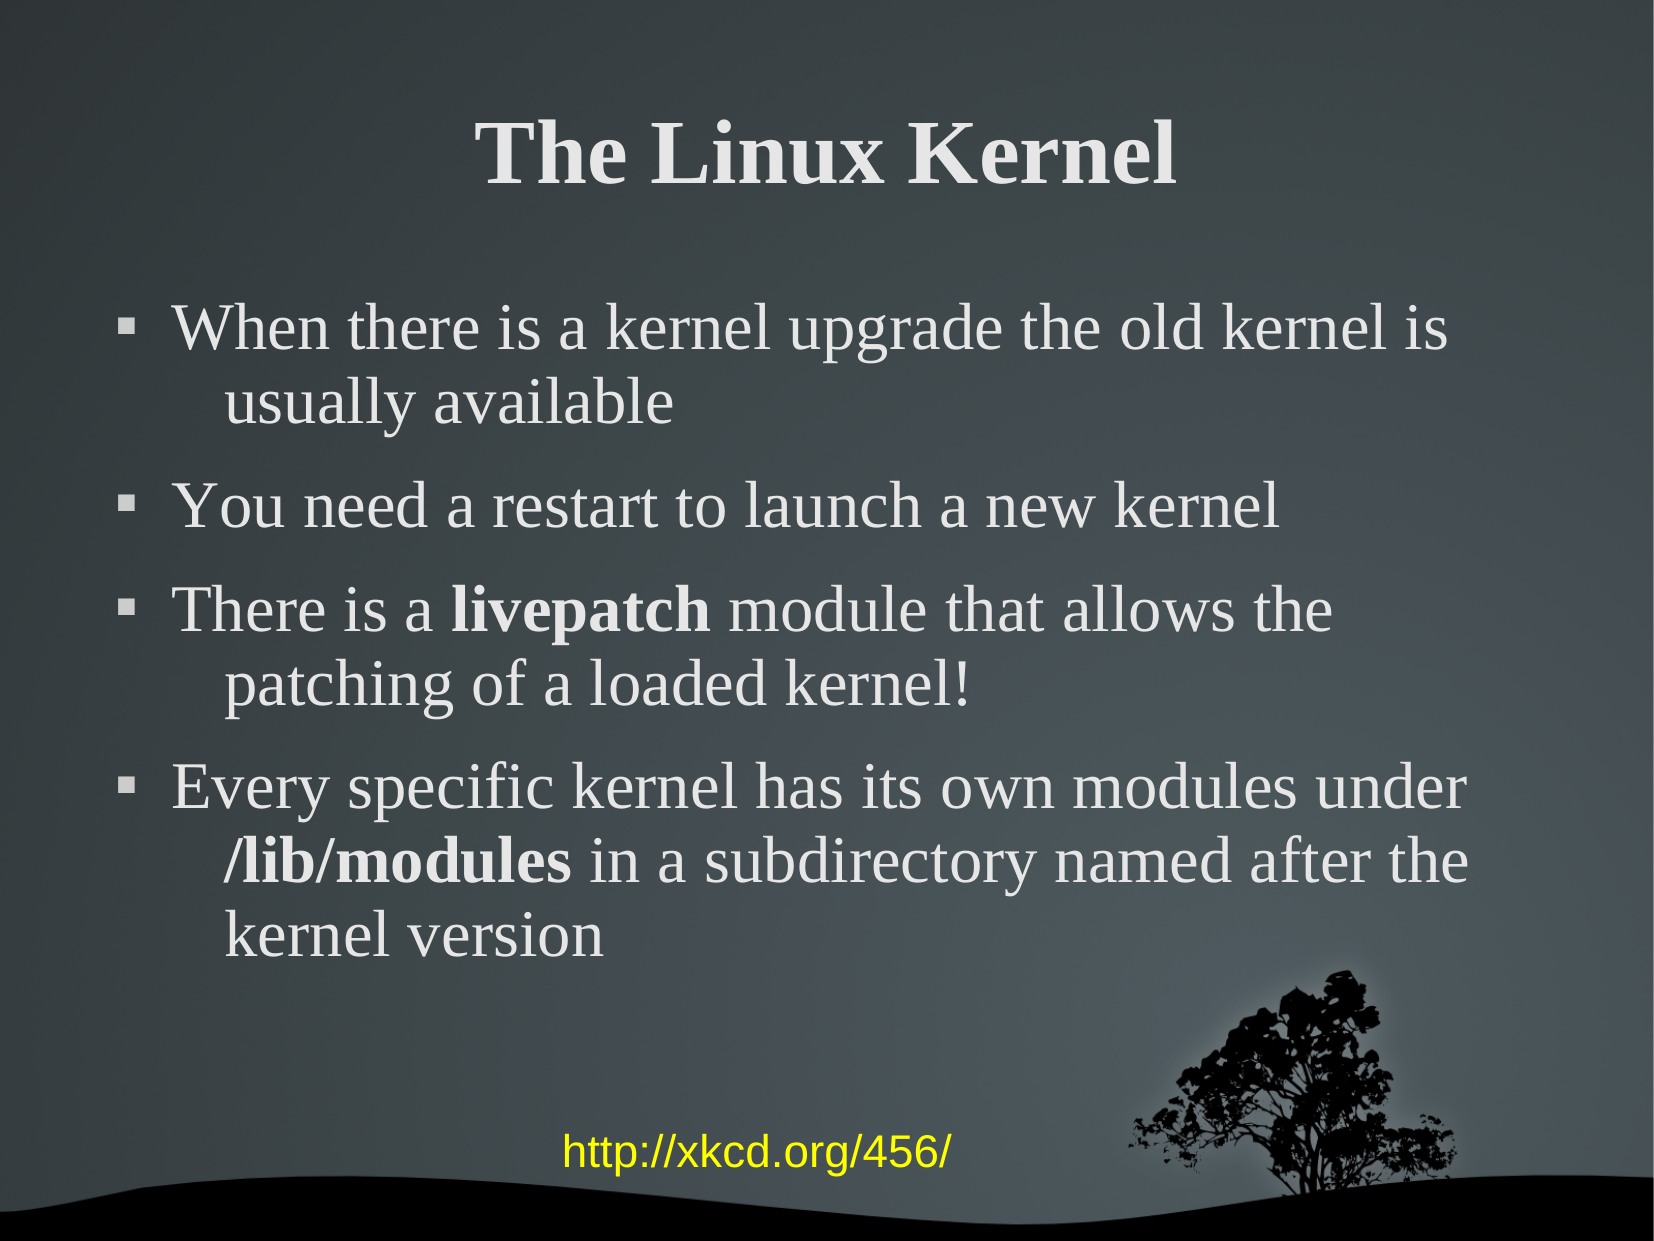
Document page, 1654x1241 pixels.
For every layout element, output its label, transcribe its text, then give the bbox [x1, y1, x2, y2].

picture [0, 0, 1654, 1241]
text_box http://xkcd.org/456/ [547, 1118, 975, 1198]
title The Linux Kernel [82, 49, 1571, 257]
list When there is a kernel upgrade the old kernel is usually available You need a restart to launch a new kernel There is a livepatch module that allows the patching of a loaded kernel! Every specific kernel has its own modules under /lib/modules in a subdirectory named after the kernel version [82, 290, 1571, 1119]
